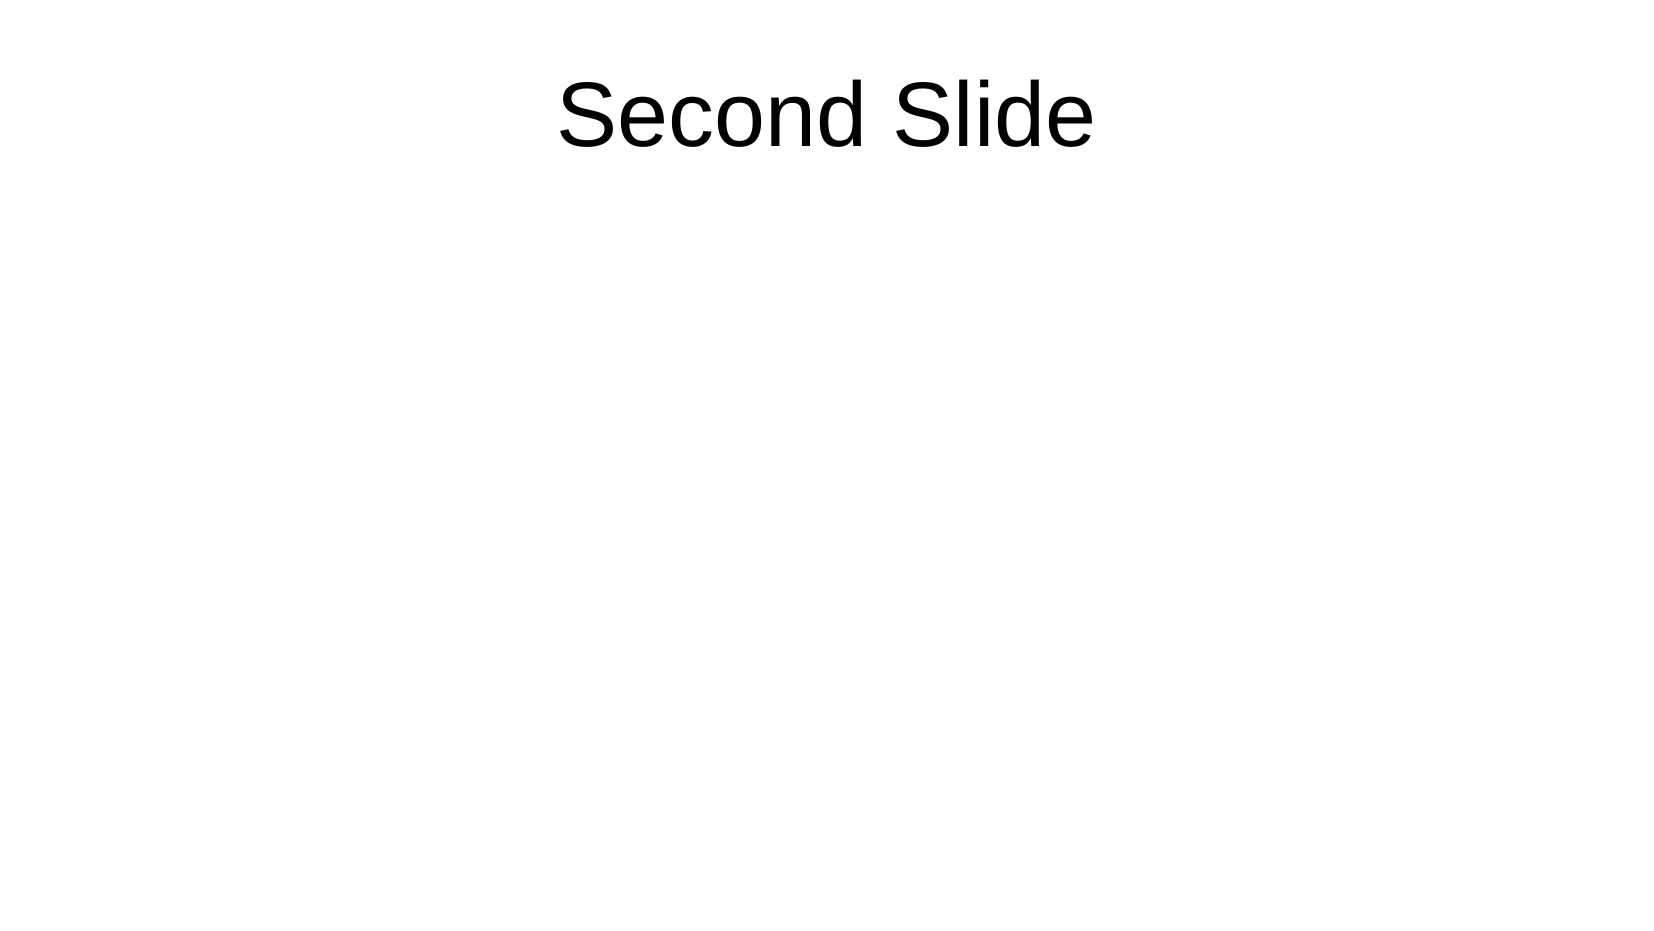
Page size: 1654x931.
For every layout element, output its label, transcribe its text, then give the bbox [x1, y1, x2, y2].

title Second Slide [82, 37, 1571, 193]
